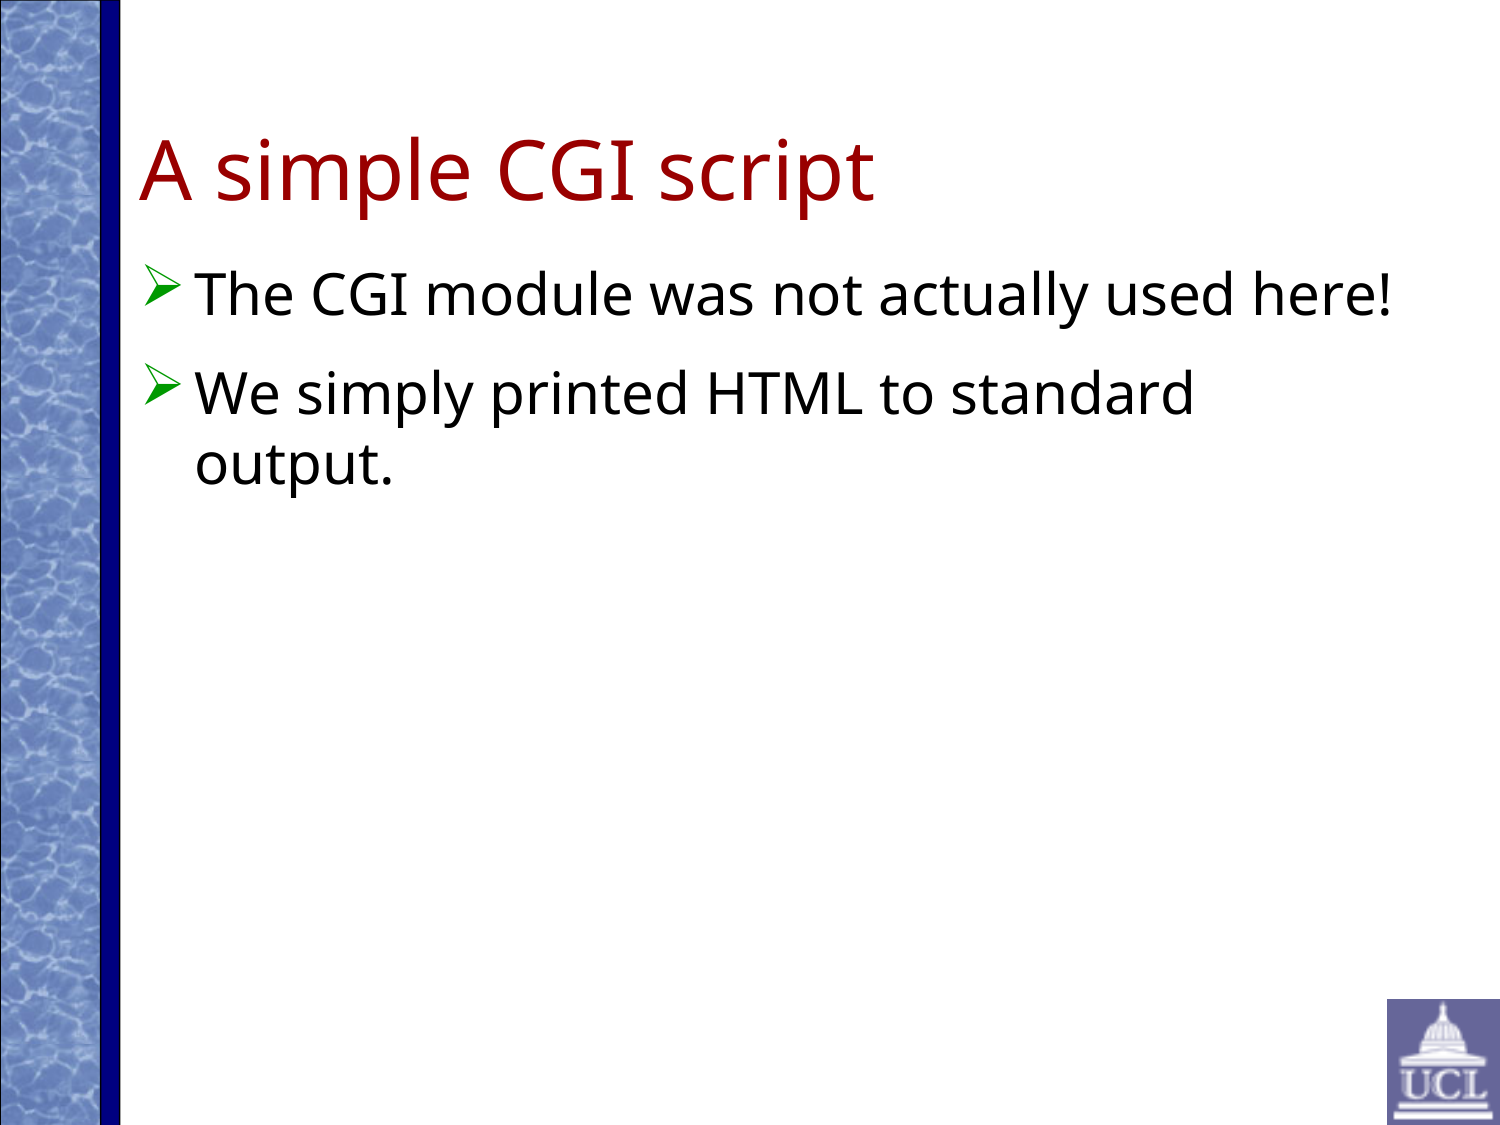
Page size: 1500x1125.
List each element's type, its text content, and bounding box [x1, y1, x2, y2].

title A simple CGI script [124, 37, 1413, 225]
picture [1387, 999, 1500, 1125]
list The CGI module was not actually used here! We simply printed HTML to standard output. [125, 249, 1417, 1088]
picture [1, 1, 99, 1125]
